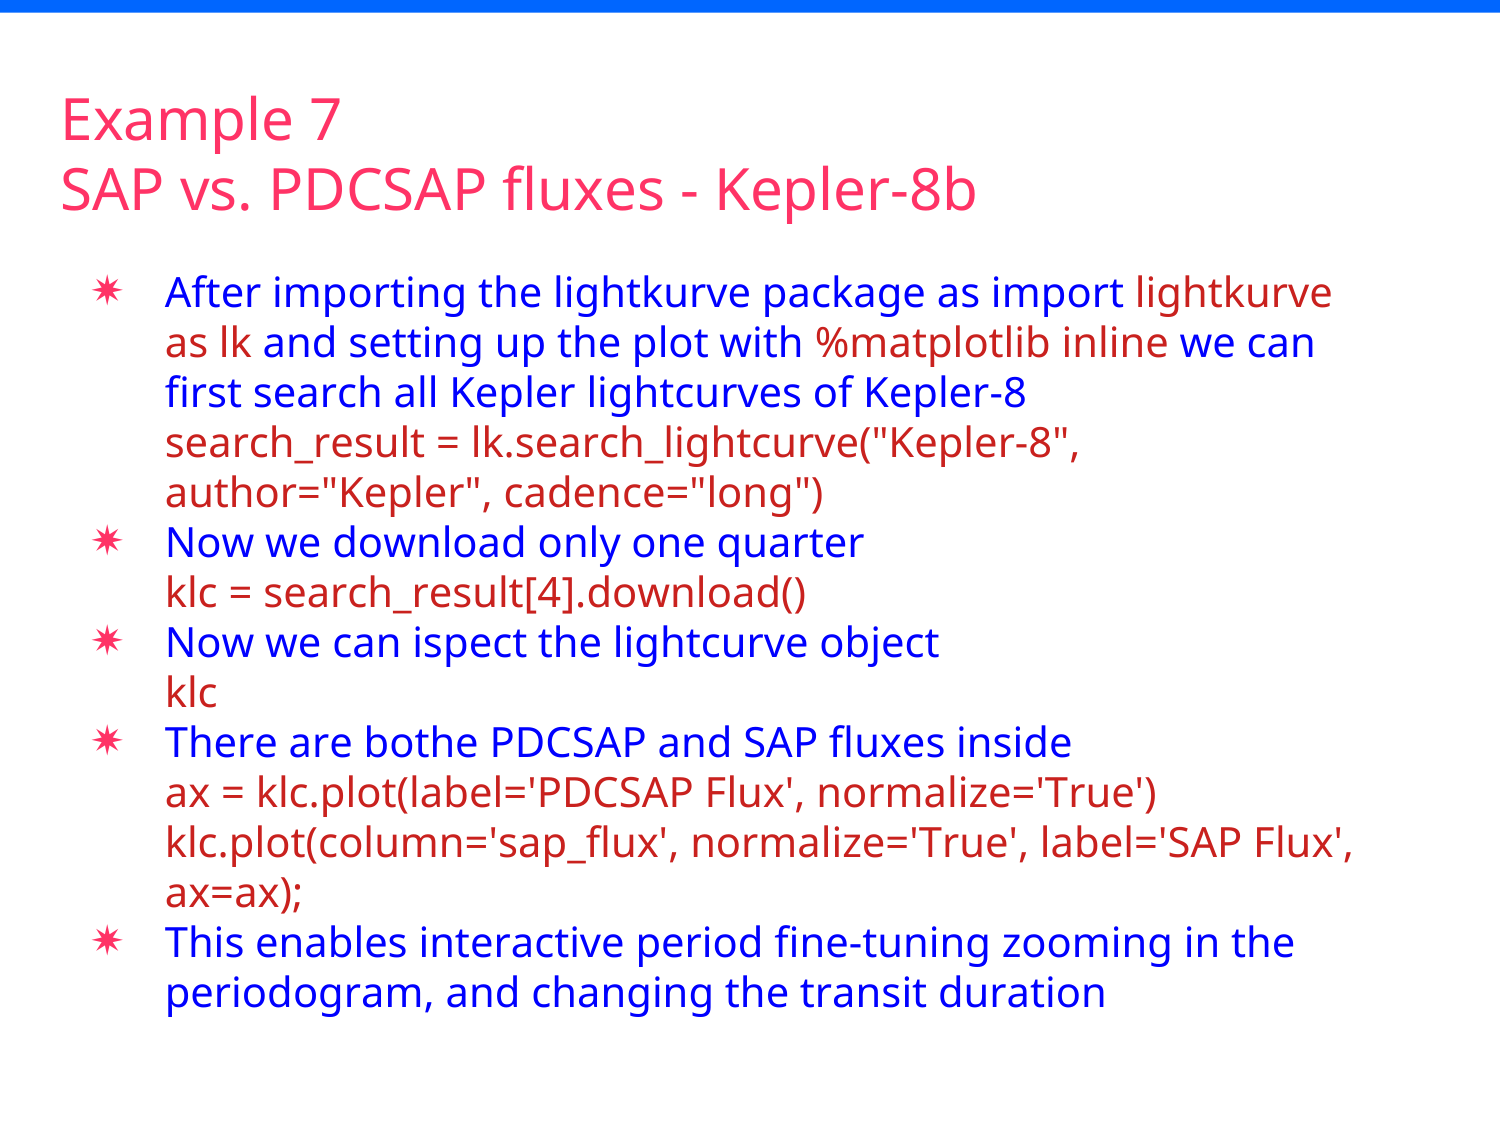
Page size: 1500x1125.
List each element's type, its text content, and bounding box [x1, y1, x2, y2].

text_box After importing the lightkurve package as import lightkurve as lk and setting up the plot with %matplotlib inline we can first search all Kepler lightcurves of Kepler-8 search_result = lk.search_lightcurve("Kepler-8", author="Kepler", cadence="long") Now we download only one quarter klc = search_result[4].download() Now we can ispect the lightcurve object klc There are bothe PDCSAP and SAP fluxes inside ax = klc.plot(label='PDCSAP Flux', normalize='True') klc.plot(column='sap_flux', normalize='True', label='SAP Flux', ax=ax); This enables interactive period fine-tuning zooming in the periodogram, and changing the transit duration [75, 258, 1388, 1074]
text_box Example 7 SAP vs. PDCSAP fluxes - Kepler-8b [45, 75, 1426, 230]
